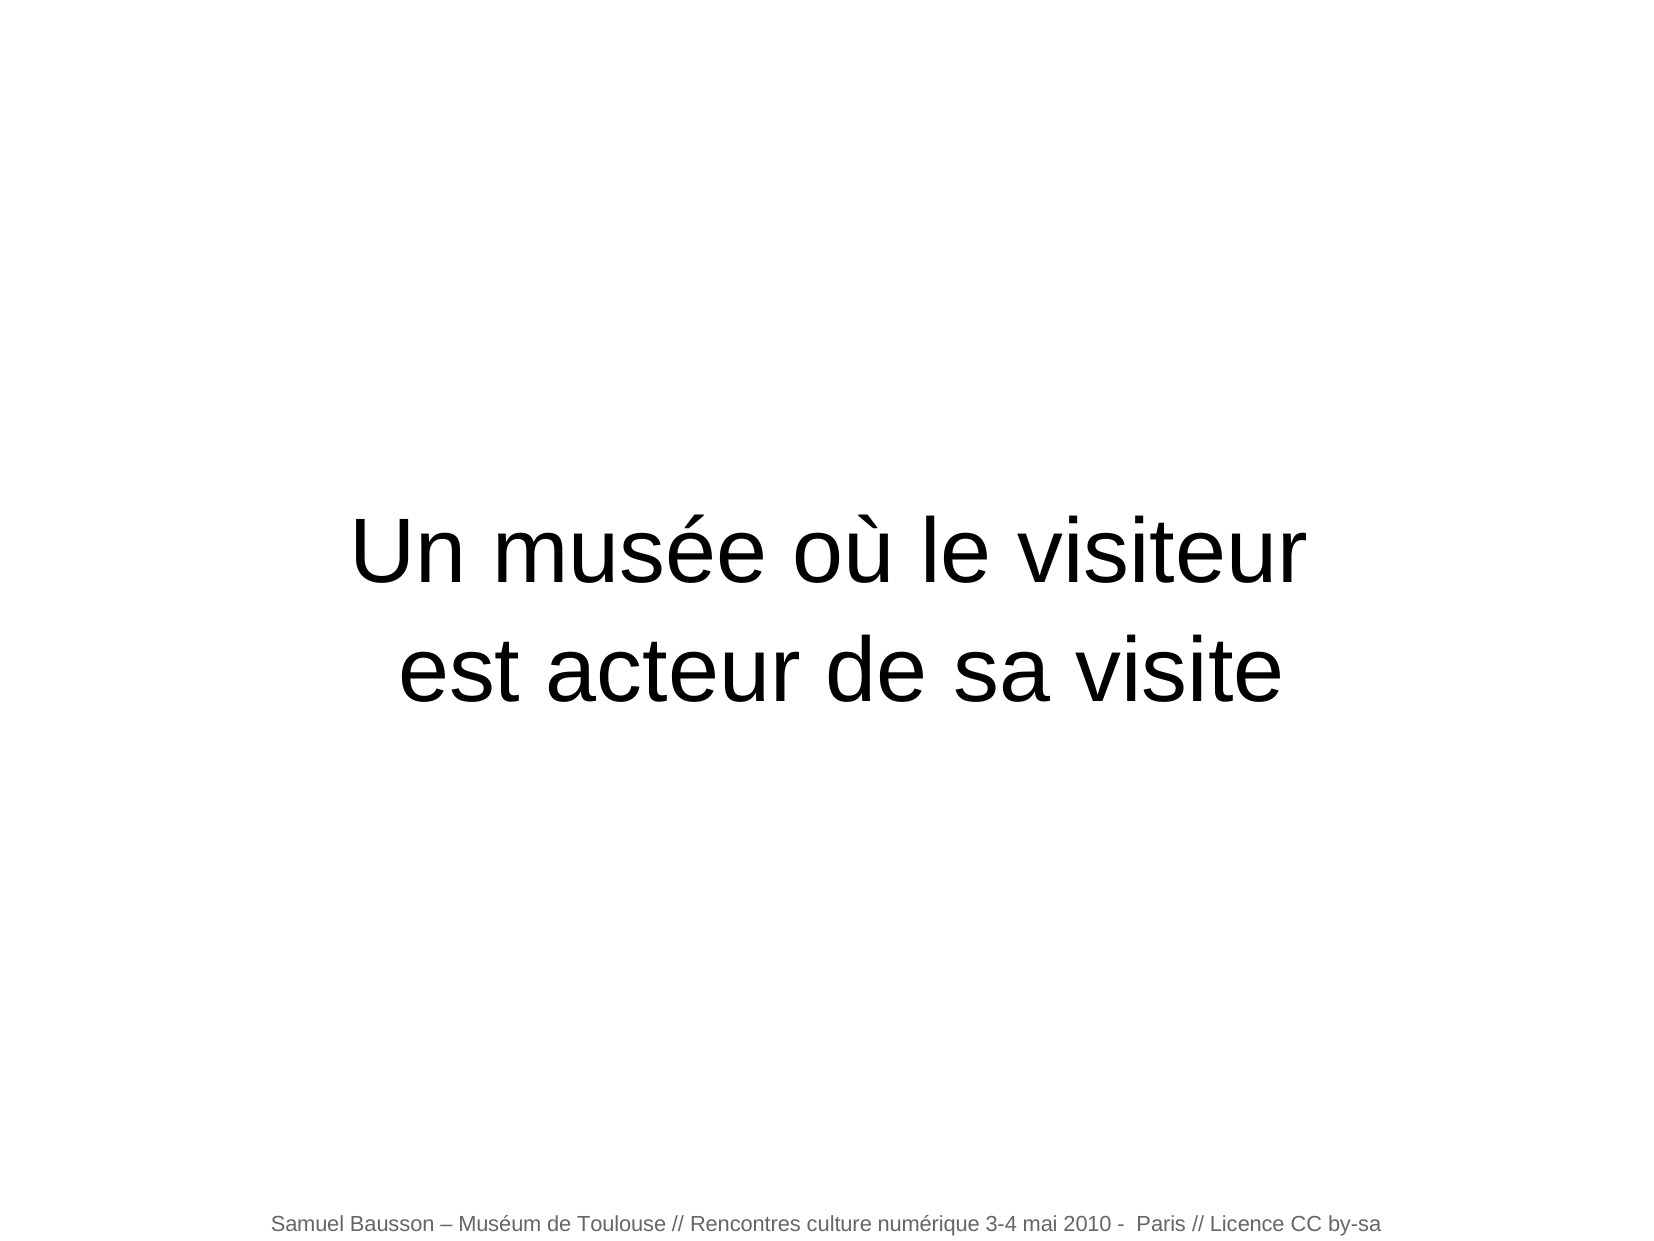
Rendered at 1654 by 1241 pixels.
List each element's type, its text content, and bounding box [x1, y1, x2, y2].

subtitle Un musée où le visiteur est acteur de sa visite [98, 63, 1587, 1157]
